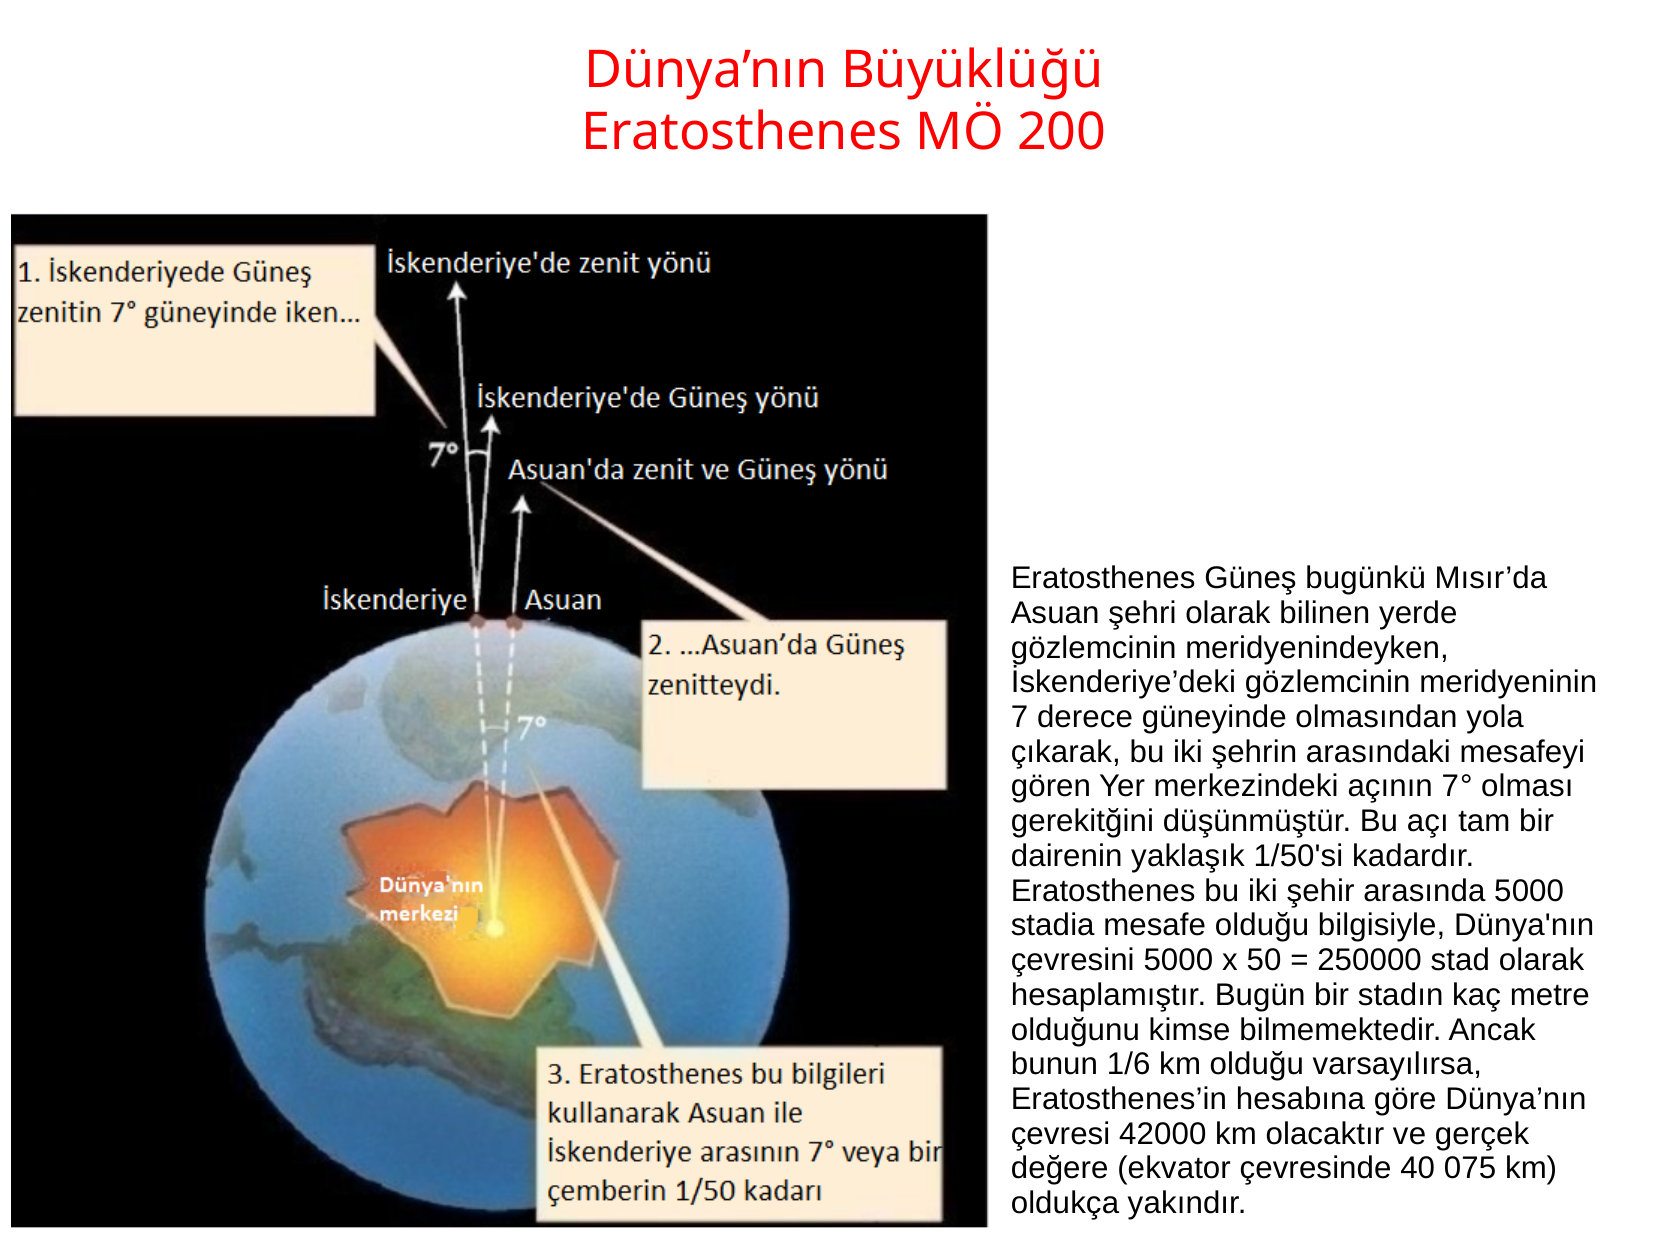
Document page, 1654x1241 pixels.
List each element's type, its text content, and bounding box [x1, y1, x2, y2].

picture [11, 213, 989, 1229]
text_box Eratosthenes Güneş bugünkü Mısır’da Asuan şehri olarak bilinen yerde gözlemcinin meridyenindeyken, İskenderiye’deki gözlemcinin meridyeninin 7 derece güneyinde olmasından yola çıkarak, bu iki şehrin arasındaki mesafeyi gören Yer merkezindeki açının 7° olması gerekitğini düşünmüştür. Bu açı tam bir dairenin yaklaşık 1/50'si kadardır. Eratosthenes bu iki şehir arasında 5000 stadia mesafe olduğu bilgisiyle, Dünya'nın çevresini 5000 x 50 = 250000 stad olarak hesaplamıştır. Bugün bir stadın kaç metre olduğunu kimse bilmemektedir. Ancak bunun 1/6 km olduğu varsayılırsa, Eratosthenes’in hesabına göre Dünya’nın çevresi 42000 km olacaktır ve gerçek değere (ekvator çevresinde 40 075 km) oldukça yakındır. [996, 552, 1636, 1228]
title Dünya’nın Büyüklüğü Eratosthenes MÖ 200 [82, 31, 1571, 164]
